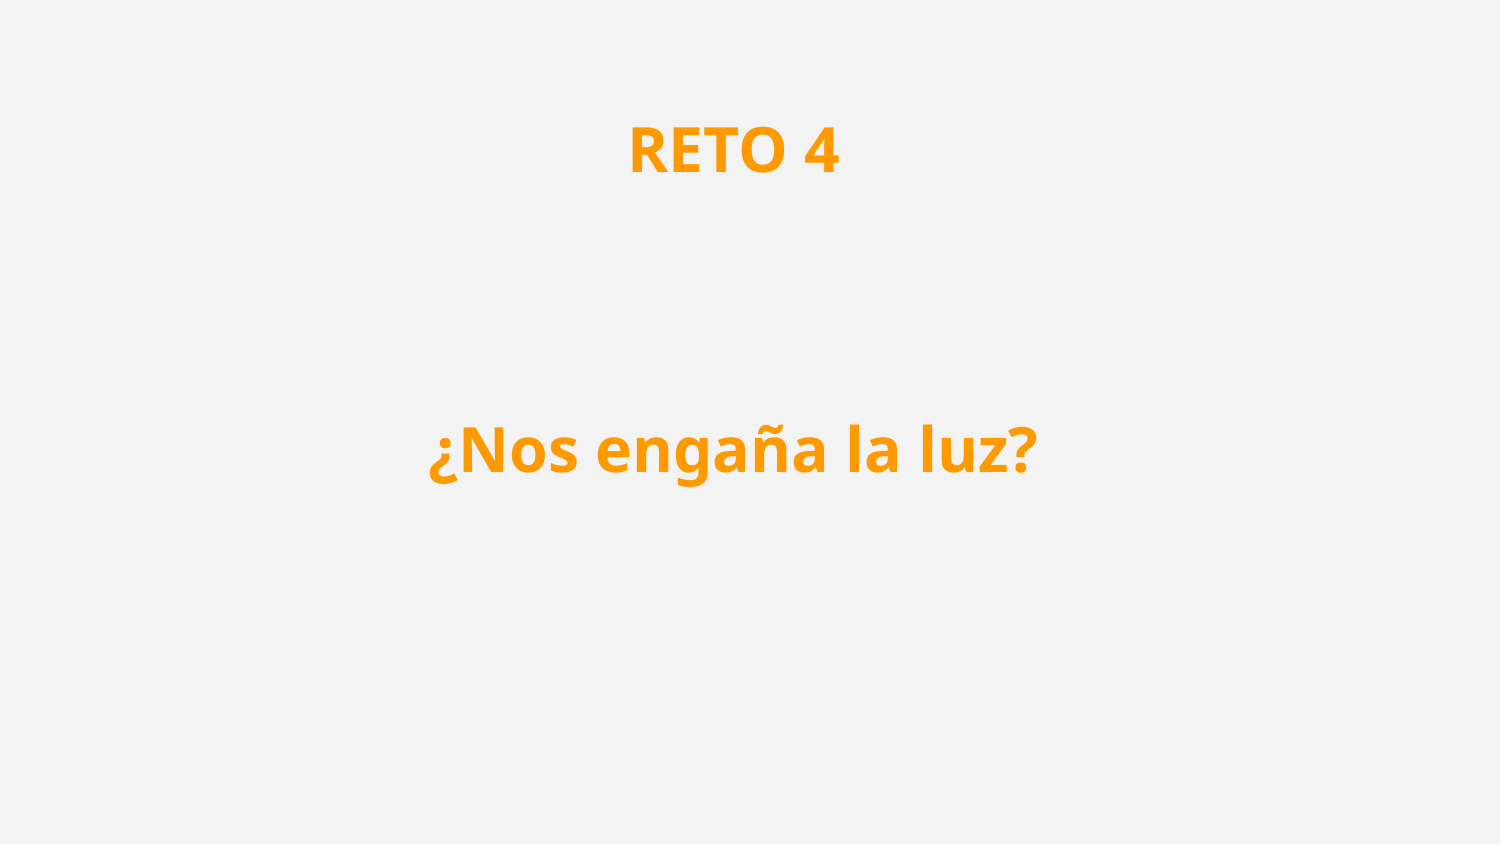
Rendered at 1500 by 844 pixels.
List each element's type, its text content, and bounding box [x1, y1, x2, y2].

text_box RETO 4 ¿Nos engaña la luz? [90, 94, 1378, 715]
